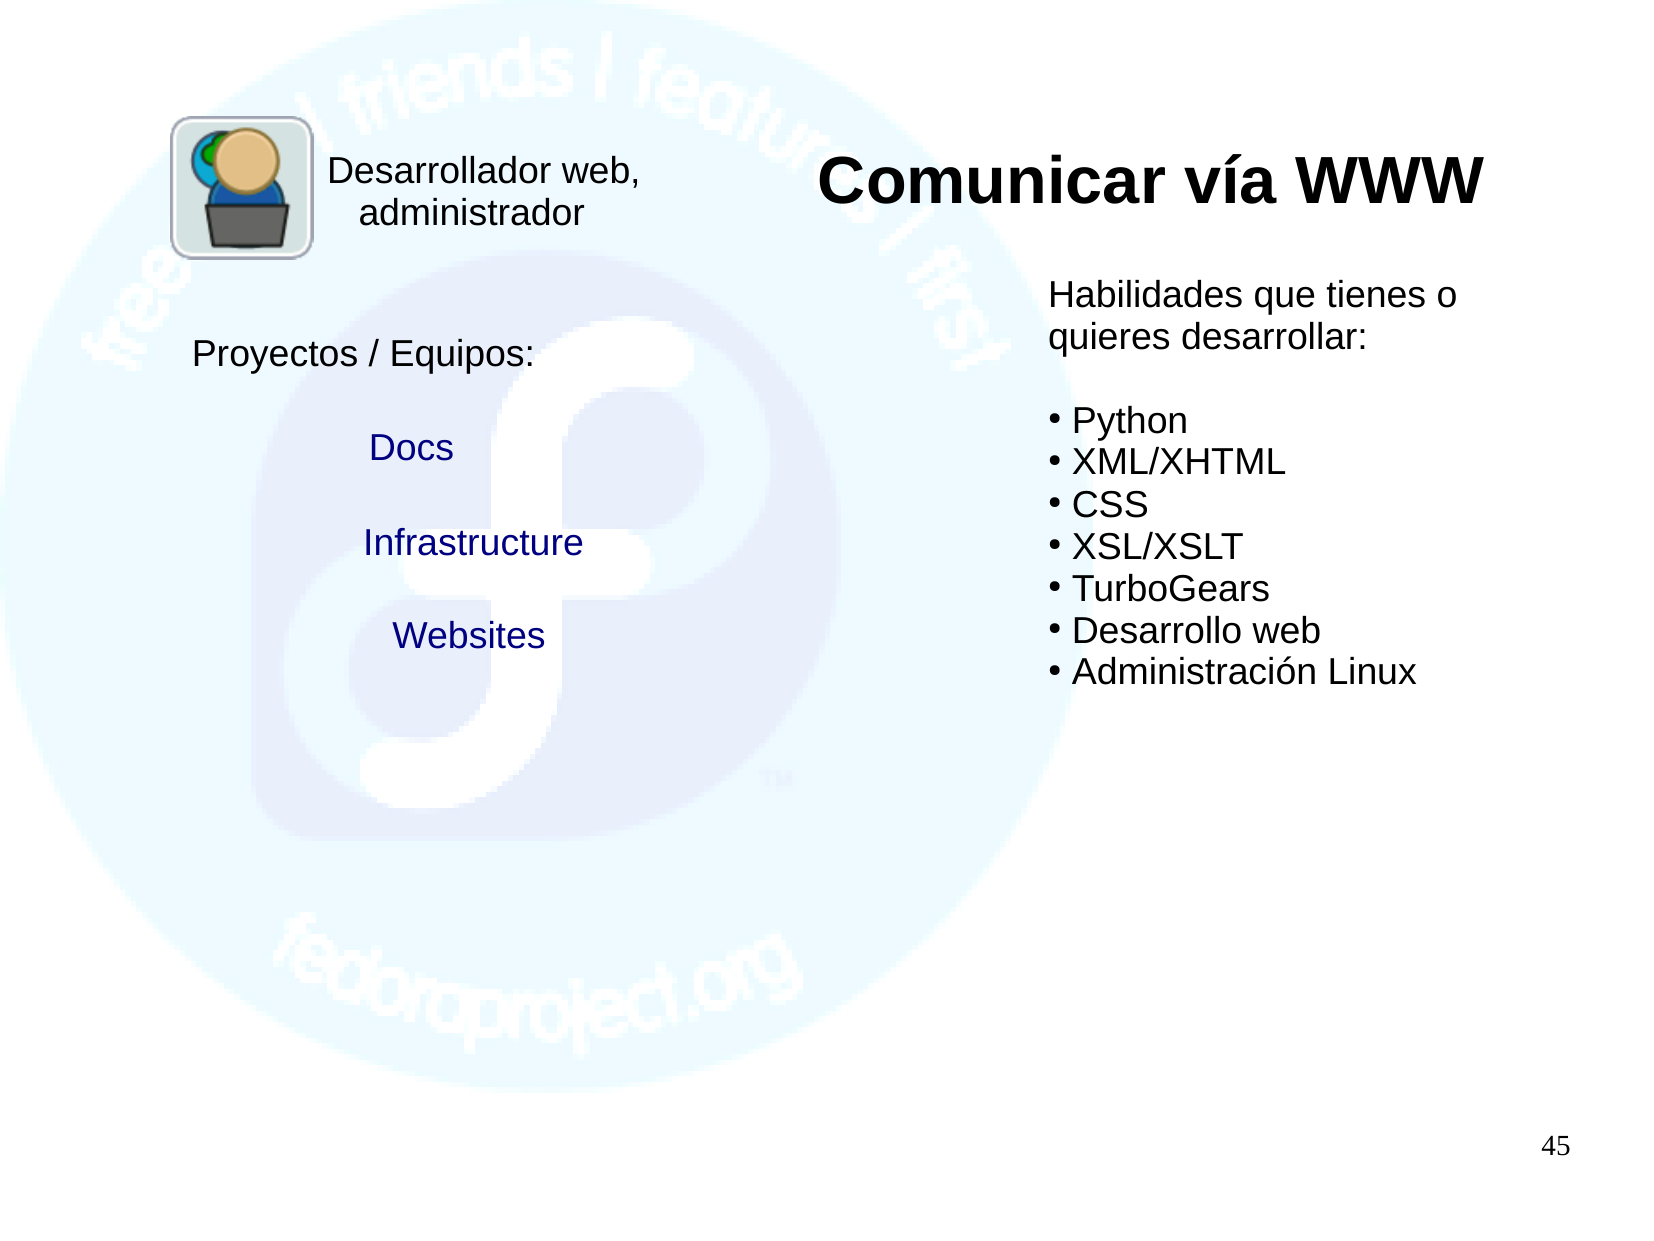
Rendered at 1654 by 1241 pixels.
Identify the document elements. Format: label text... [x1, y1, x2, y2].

text_box Comunicar vía WWW [803, 135, 1536, 226]
picture [0, 0, 1093, 1230]
text_box Desarrollador web, administrador [312, 141, 709, 266]
text_box Proyectos / Equipos: [177, 324, 650, 382]
text_box Docs [354, 419, 709, 477]
text_box Websites [377, 607, 762, 664]
text_box Habilidades que tienes o quieres desarrollar: Python XML/XHTML CSS XSL/XSLT TurboGears Desarrollo web Administración Linux [1033, 265, 1565, 1123]
text_box Infrastructure [348, 514, 650, 571]
